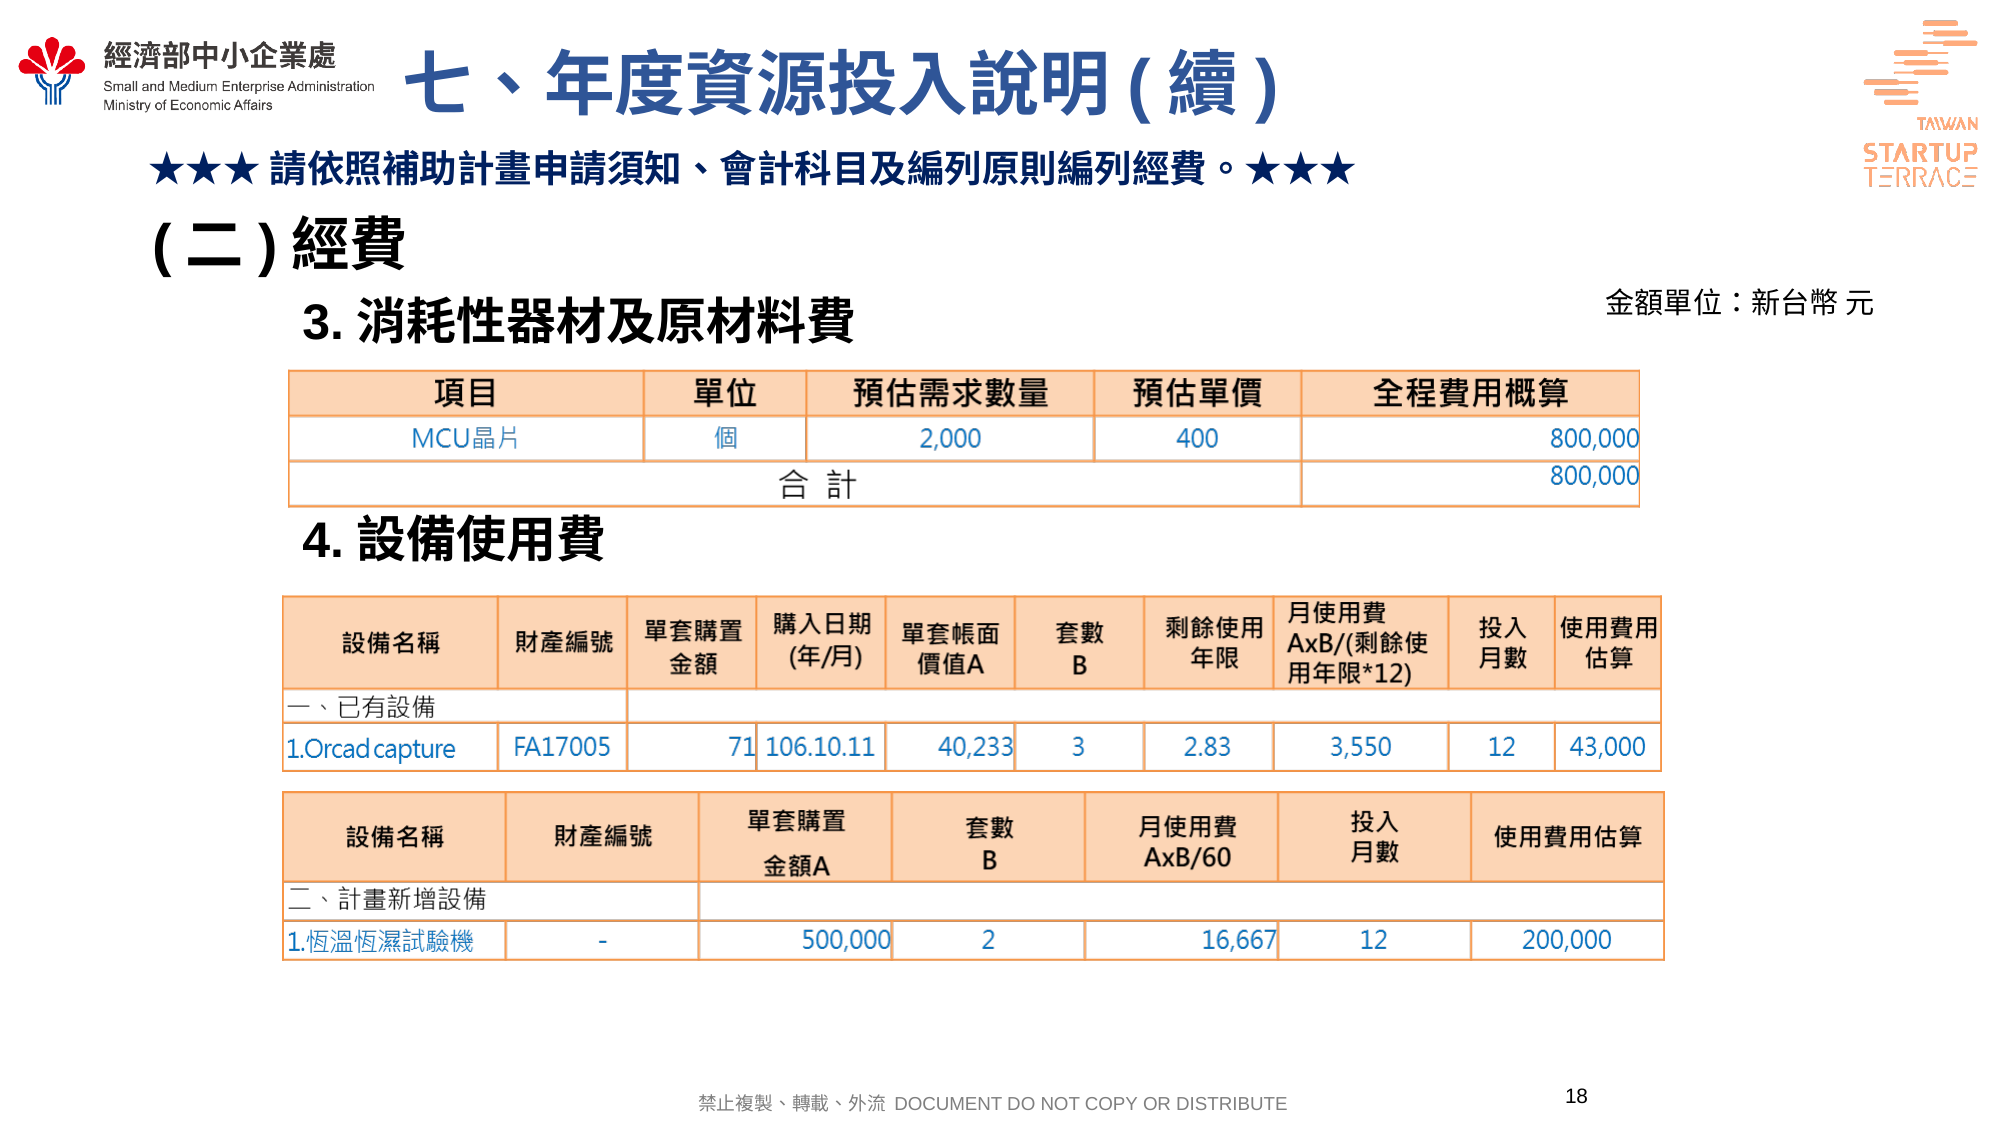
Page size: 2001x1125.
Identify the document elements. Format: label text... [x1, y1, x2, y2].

picture [288, 362, 1640, 525]
picture [282, 791, 1665, 971]
picture [282, 590, 1662, 778]
text_box ★★★請依照補助計畫申請須知、會計科目及編列原則編列經費。★★★ [133, 138, 1372, 198]
title 七、年度資源投入說明(續) [387, 2, 1796, 171]
text_box 金額單位：新台幣 元 [1590, 277, 1890, 327]
list (二)經費 3.消耗性器材及原材料費 4.設備使用費 [137, 200, 1863, 576]
text_box 18 [1550, 1064, 2000, 1125]
